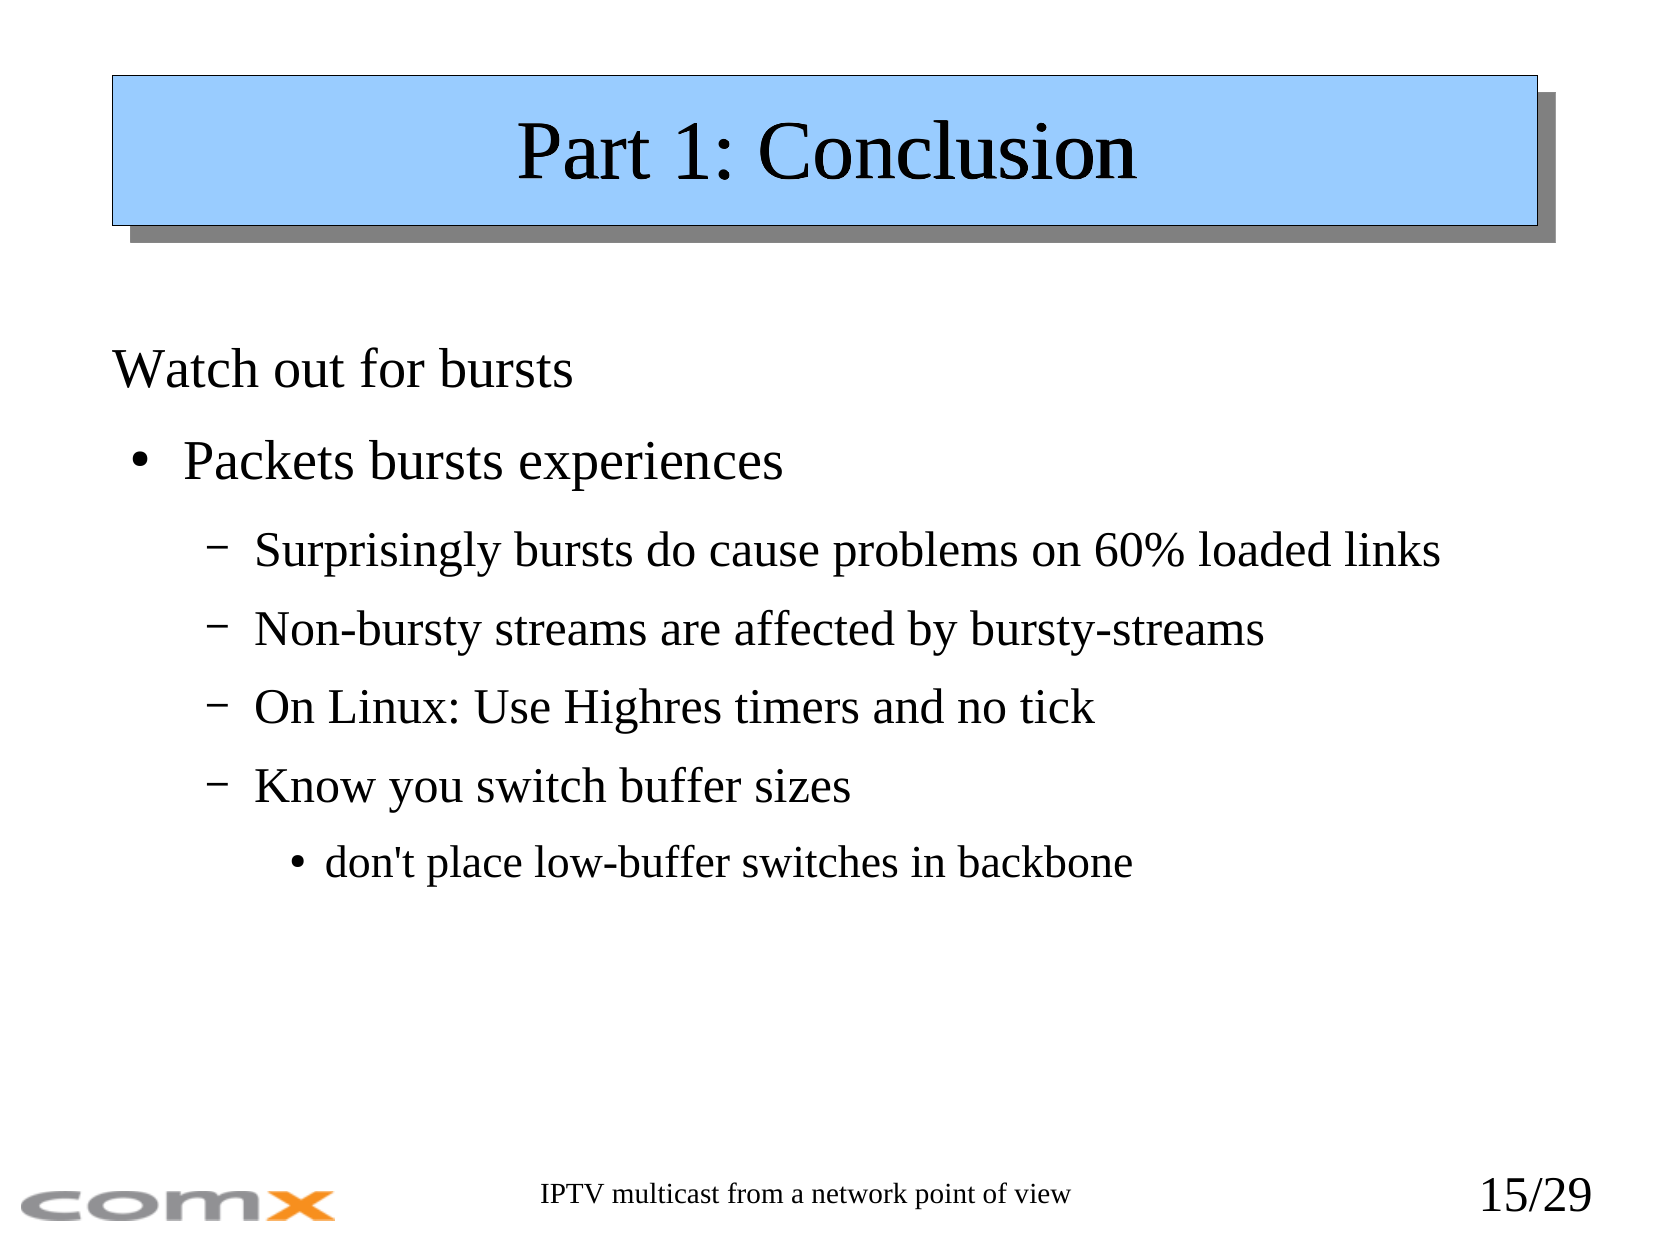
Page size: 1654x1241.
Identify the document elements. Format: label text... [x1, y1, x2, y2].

picture [21, 1191, 335, 1221]
list Watch out for bursts Packets bursts experiences Surprisingly bursts do cause problems on 60% loaded links Non-bursty streams are affected by bursty-streams On Linux: Use Highres timers and no tick Know you switch buffer sizes don't place low-buffer switches in backbone [112, 337, 1576, 1096]
title Part 1: Conclusion [116, 75, 1538, 226]
